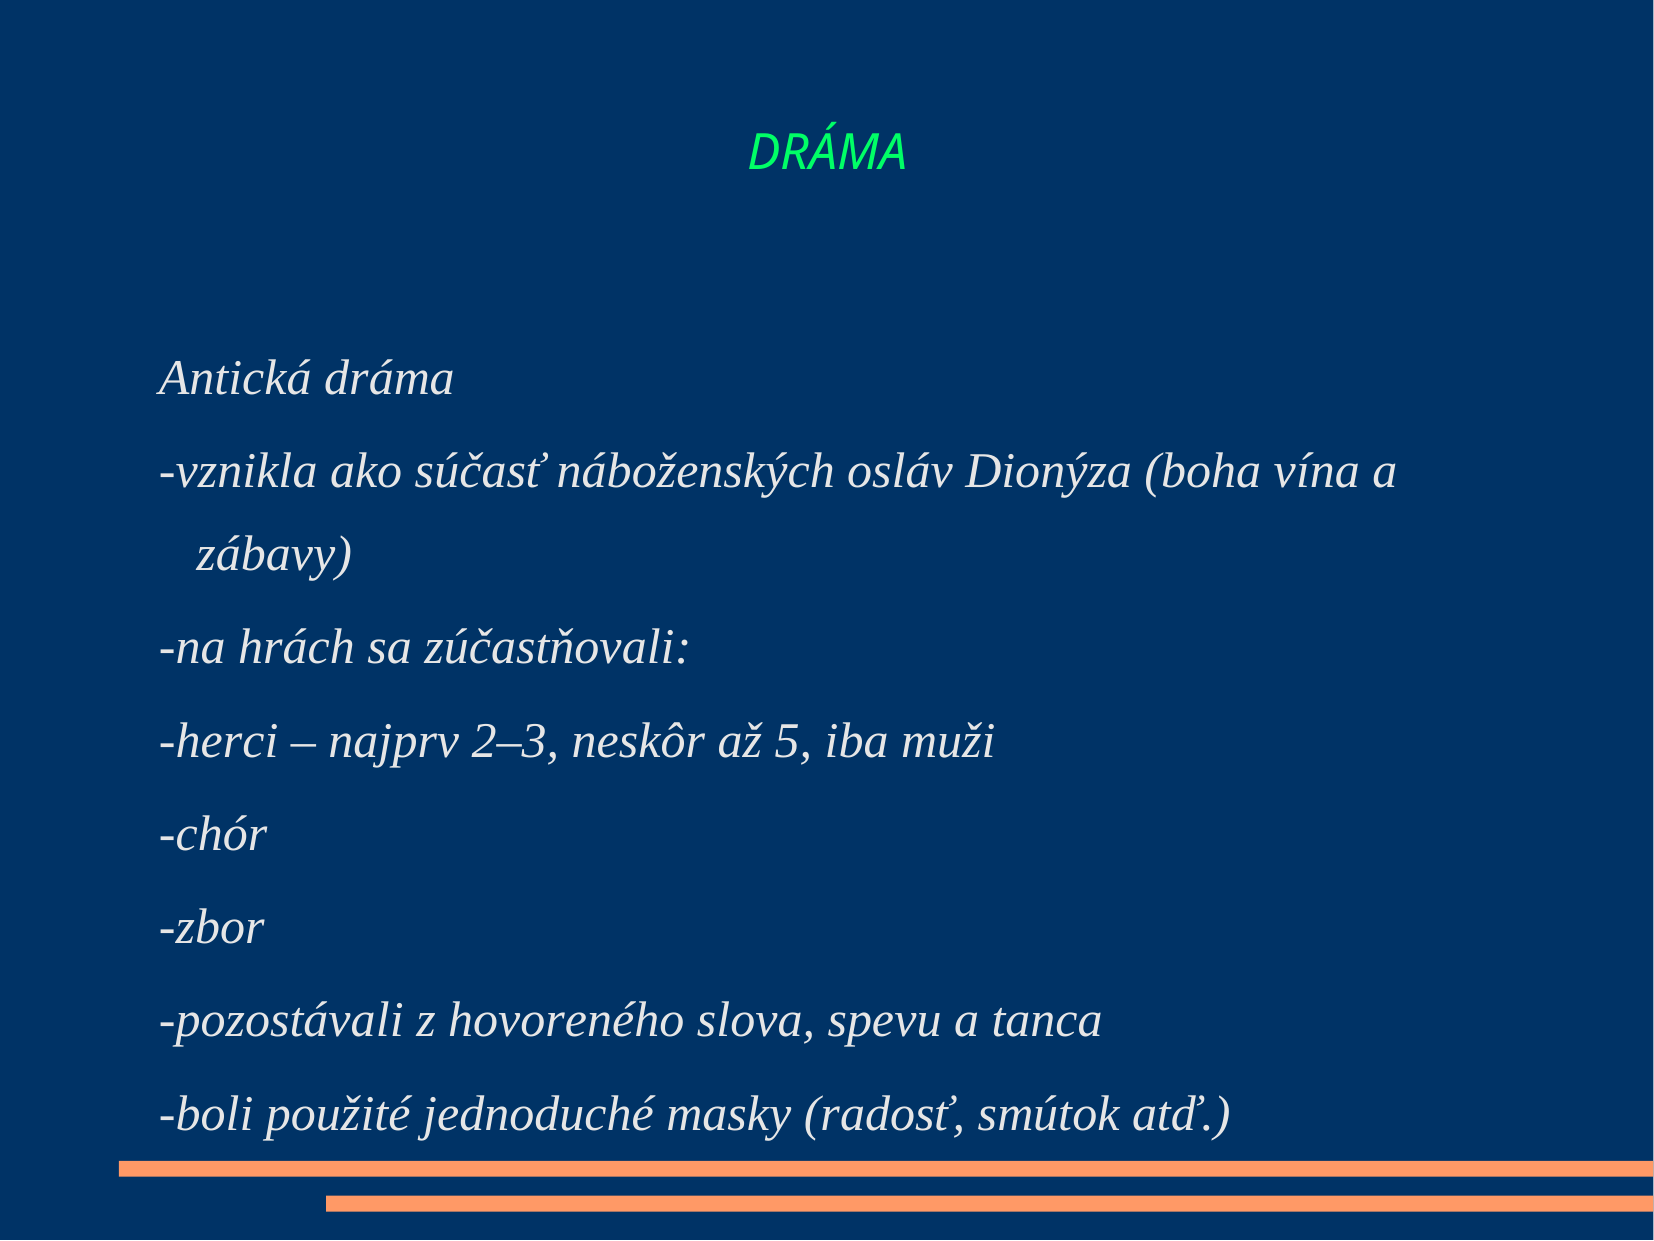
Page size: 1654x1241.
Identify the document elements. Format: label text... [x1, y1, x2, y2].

list Antická dráma -vznikla ako súčasť náboženských osláv Dionýza (boha vína a zábavy) -na hrách sa zúčastňovali: -herci – najprv 2–3, neskôr až 5, iba muži -chór -zbor -pozostávali z hovoreného slova, spevu a tanca -boli použité jednoduché masky (radosť, smútok atď.) [121, 322, 1561, 1169]
title DRÁMA [121, 46, 1534, 254]
